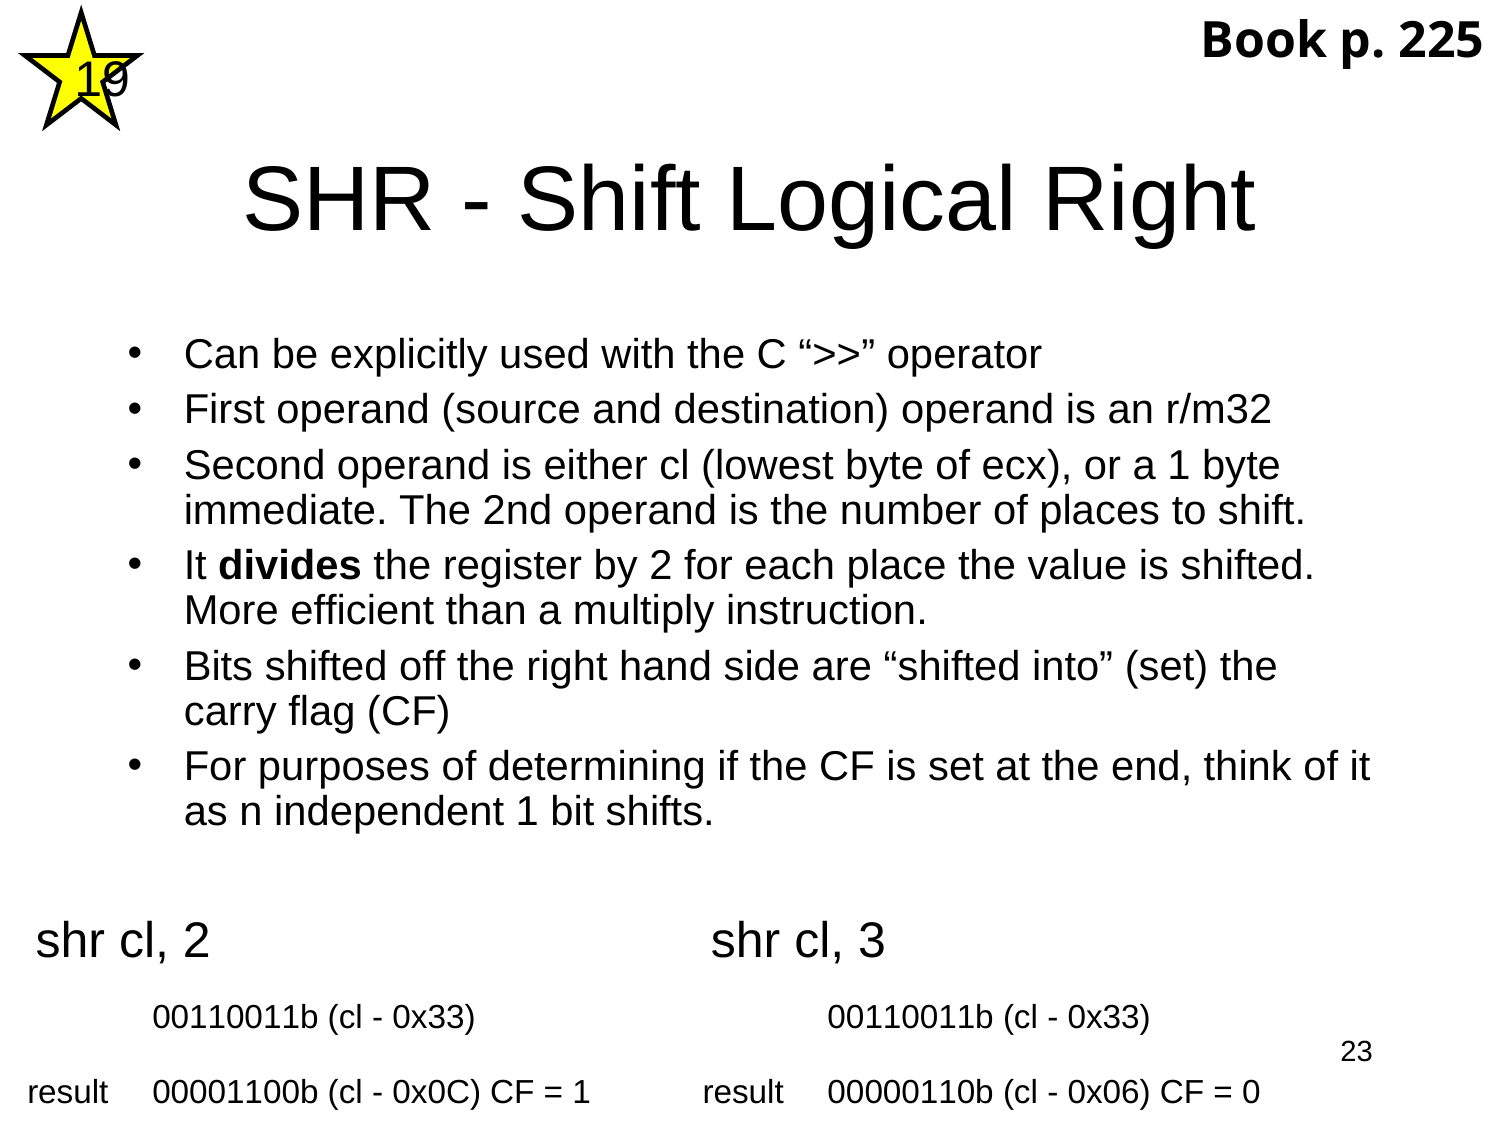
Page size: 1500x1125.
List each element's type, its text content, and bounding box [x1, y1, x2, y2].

title SHR - Shift Logical Right [112, 99, 1388, 288]
text_box Book p. 225 [1185, 0, 1500, 76]
table_cell result [13, 1063, 137, 1118]
table_cell 00000110b (cl - 0x06) CF = 0 [813, 1063, 1288, 1118]
text_box shr cl, 2 [20, 899, 226, 976]
list Can be explicitly used with the C “>>” operator First operand (source and destination) operand is an r/m32 Second operand is either cl (lowest byte of ecx), or a 1 byte immediate. The 2nd operand is the number of places to shift. It divides the register by 2 for each place the value is shifted. More efficient than a multiply instruction. Bits shifted off the right hand side are “shifted into” (set) the carry flag (CF) For purposes of determining if the CF is set at the end, think of it as n independent 1 bit shifts. [112, 324, 1388, 843]
table_header [13, 988, 137, 1063]
text_box 19 [109, 65, 121, 77]
text_box <number> [1288, 1025, 1388, 1101]
table_cell result [688, 1063, 813, 1118]
text_box shr cl, 3 [696, 899, 901, 976]
table_cell 00001100b (cl - 0x0C) CF = 1 [137, 1063, 612, 1118]
table_header 00110011b (cl - 0x33) [137, 988, 612, 1063]
table_header 00110011b (cl - 0x33) [813, 988, 1288, 1063]
text_box 19 [24, 12, 138, 125]
table_header [688, 988, 813, 1063]
